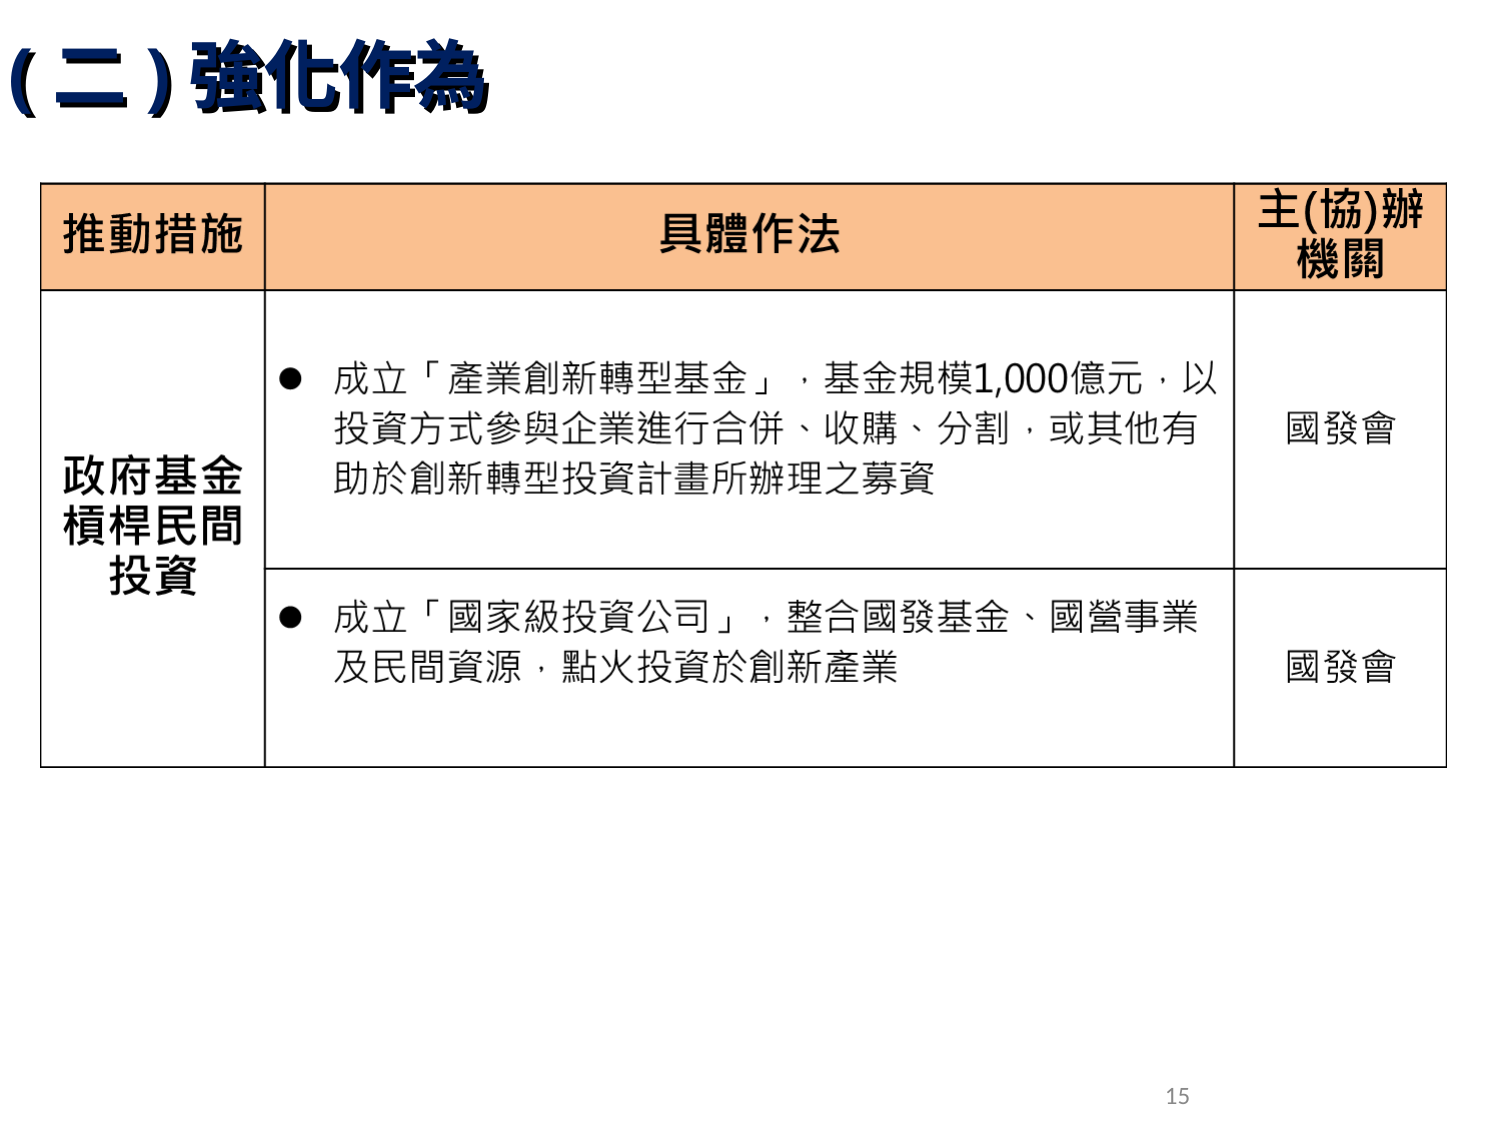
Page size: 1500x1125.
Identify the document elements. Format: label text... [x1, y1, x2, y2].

picture [40, 169, 1447, 769]
text_box 15 [1149, 1065, 1500, 1125]
text_box (二)強化作為 [0, 19, 1495, 127]
